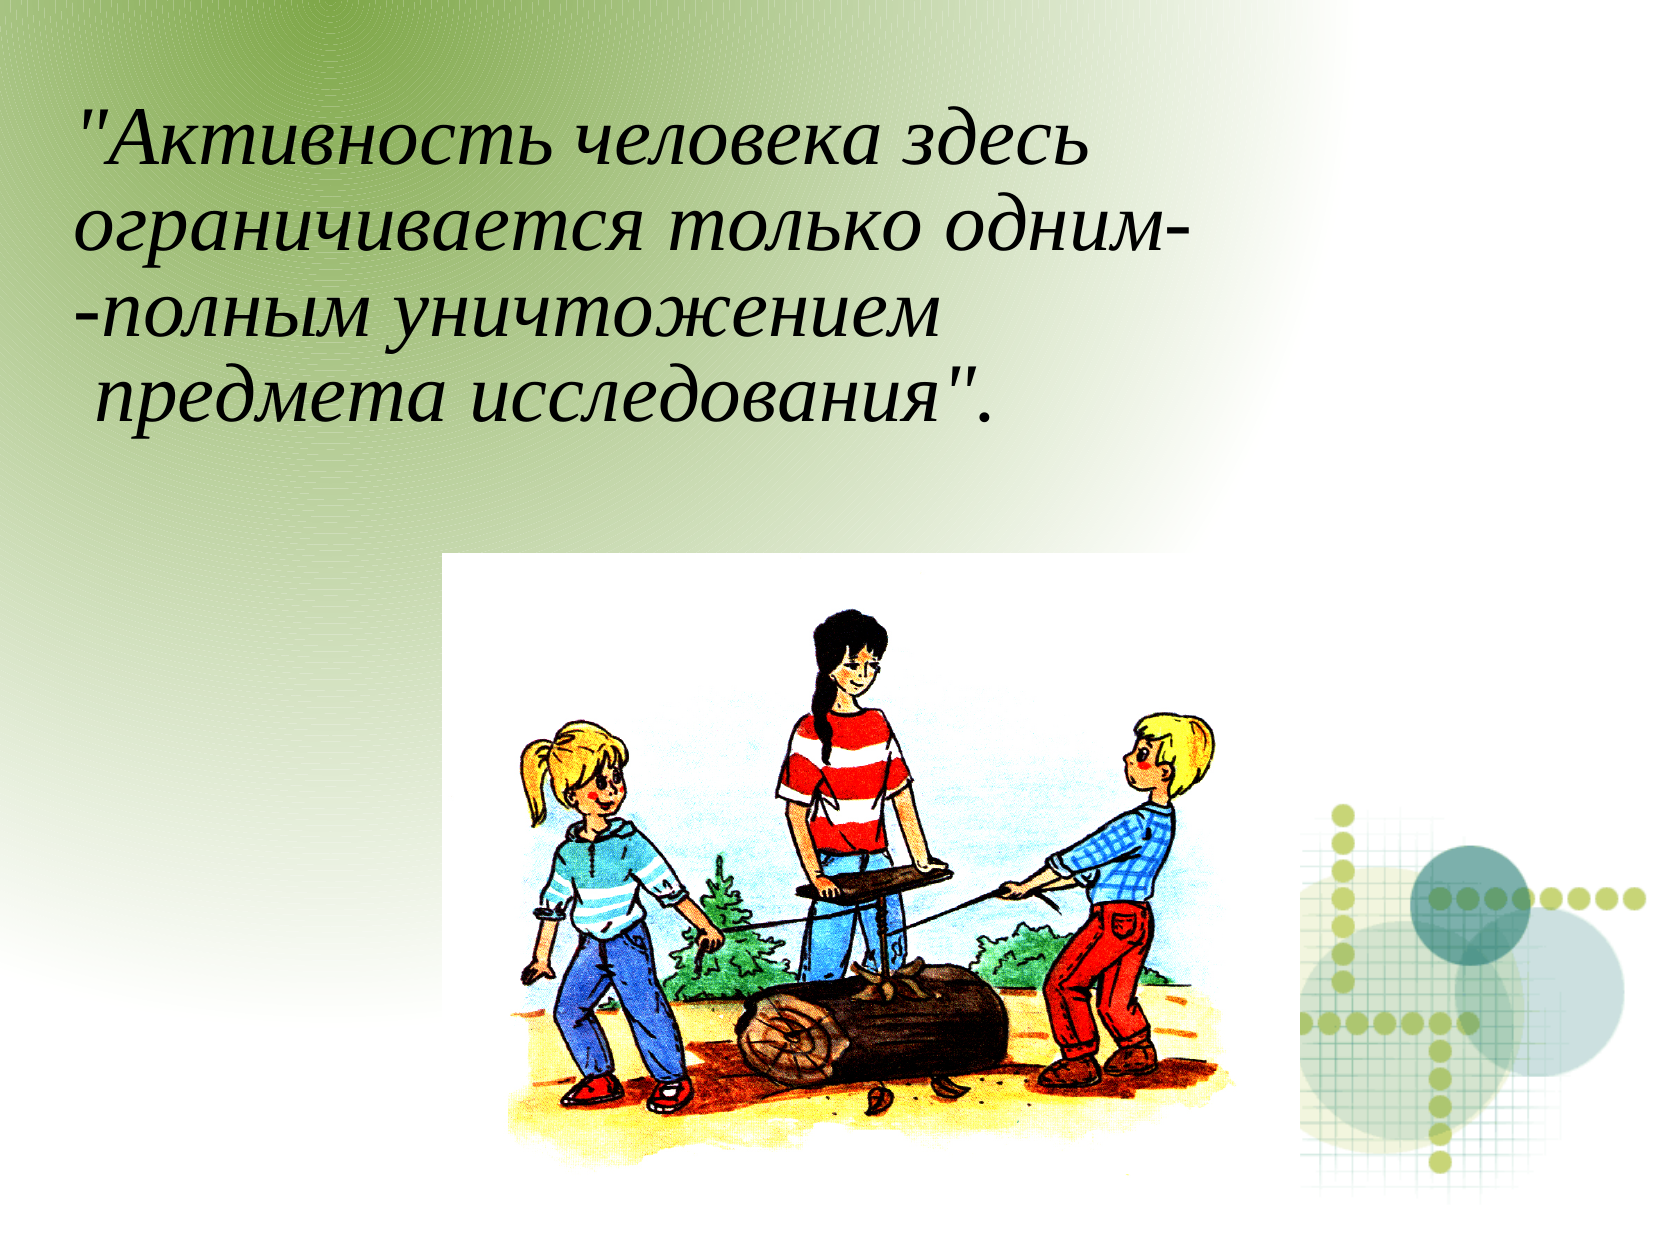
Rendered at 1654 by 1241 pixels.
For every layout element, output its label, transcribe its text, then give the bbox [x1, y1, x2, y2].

text_box "Активность человека здесь ограничивается только одним- -полным уничтожением предмета исследования". [59, 88, 1595, 447]
picture [442, 553, 1654, 1211]
